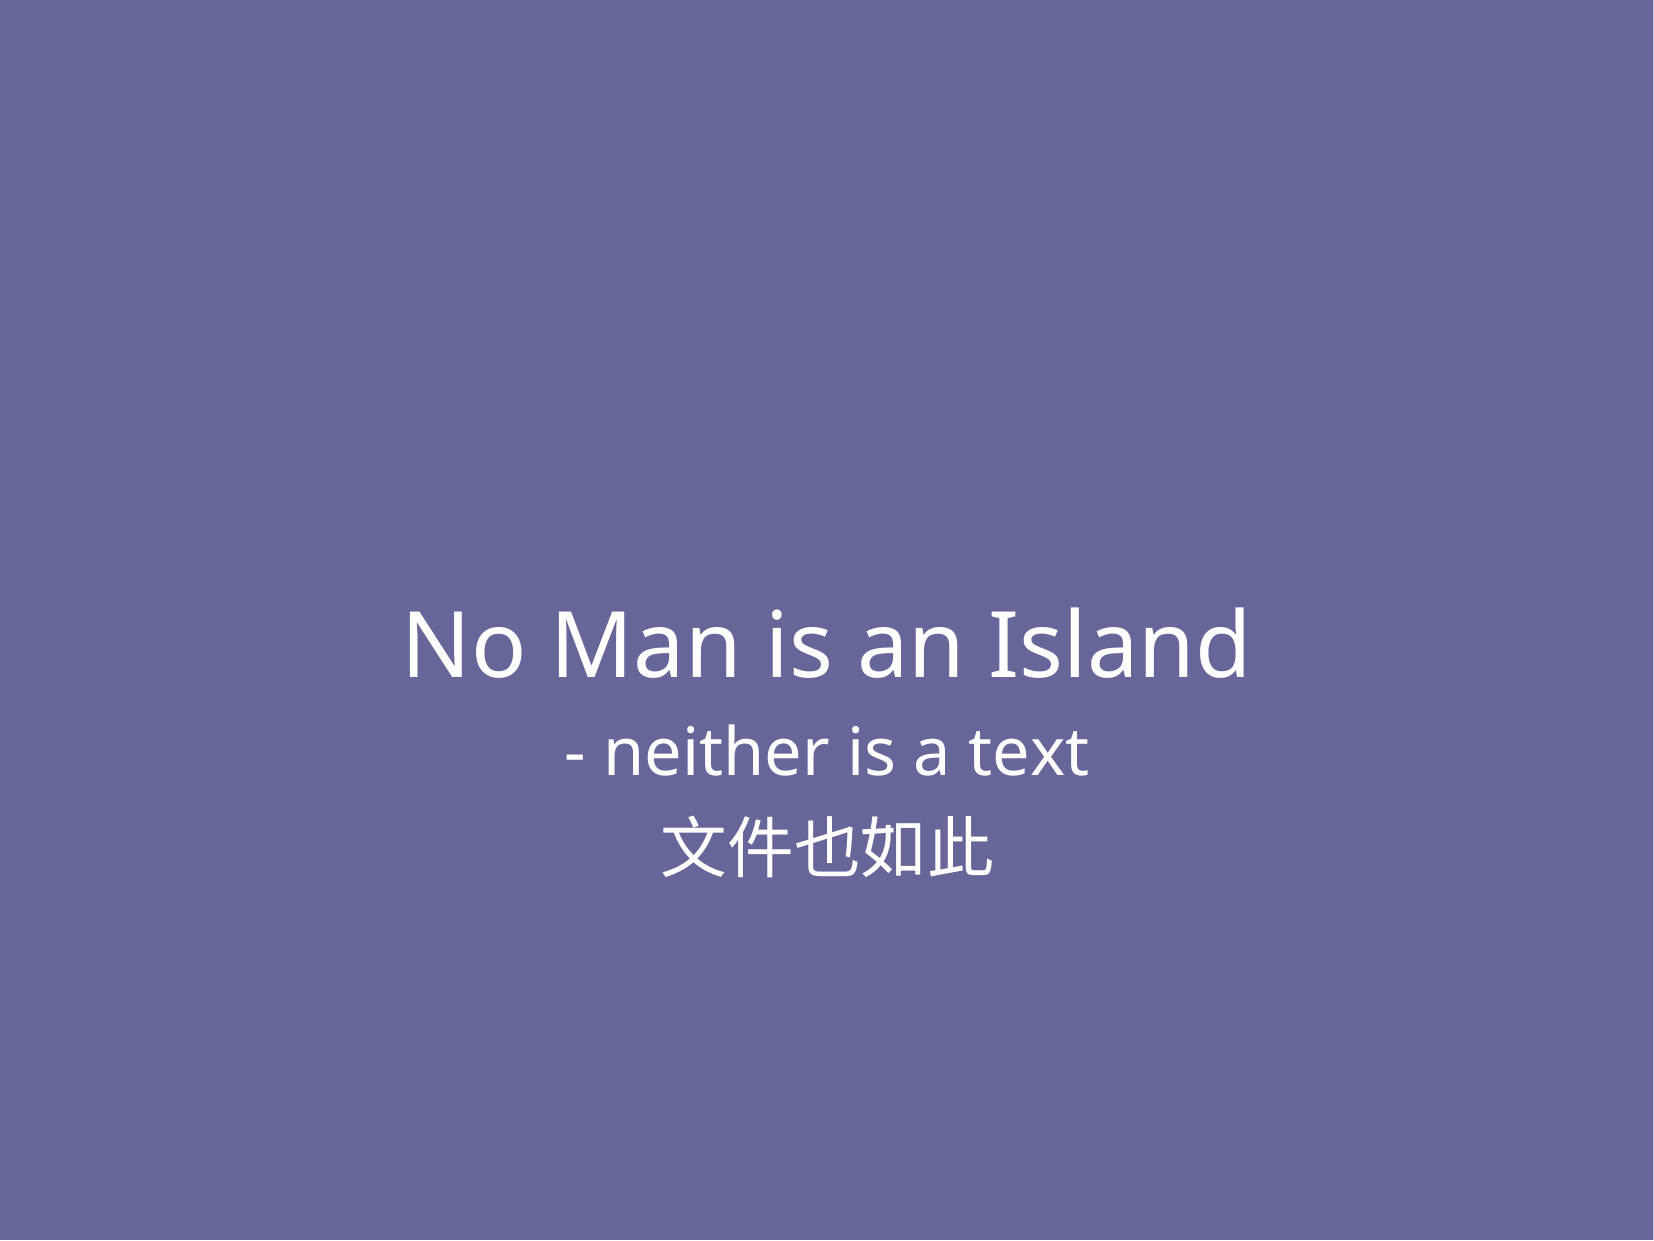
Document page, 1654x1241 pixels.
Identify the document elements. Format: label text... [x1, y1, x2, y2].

subtitle No Man is an Island - neither is a text 文件也如此 [121, 344, 1534, 1127]
